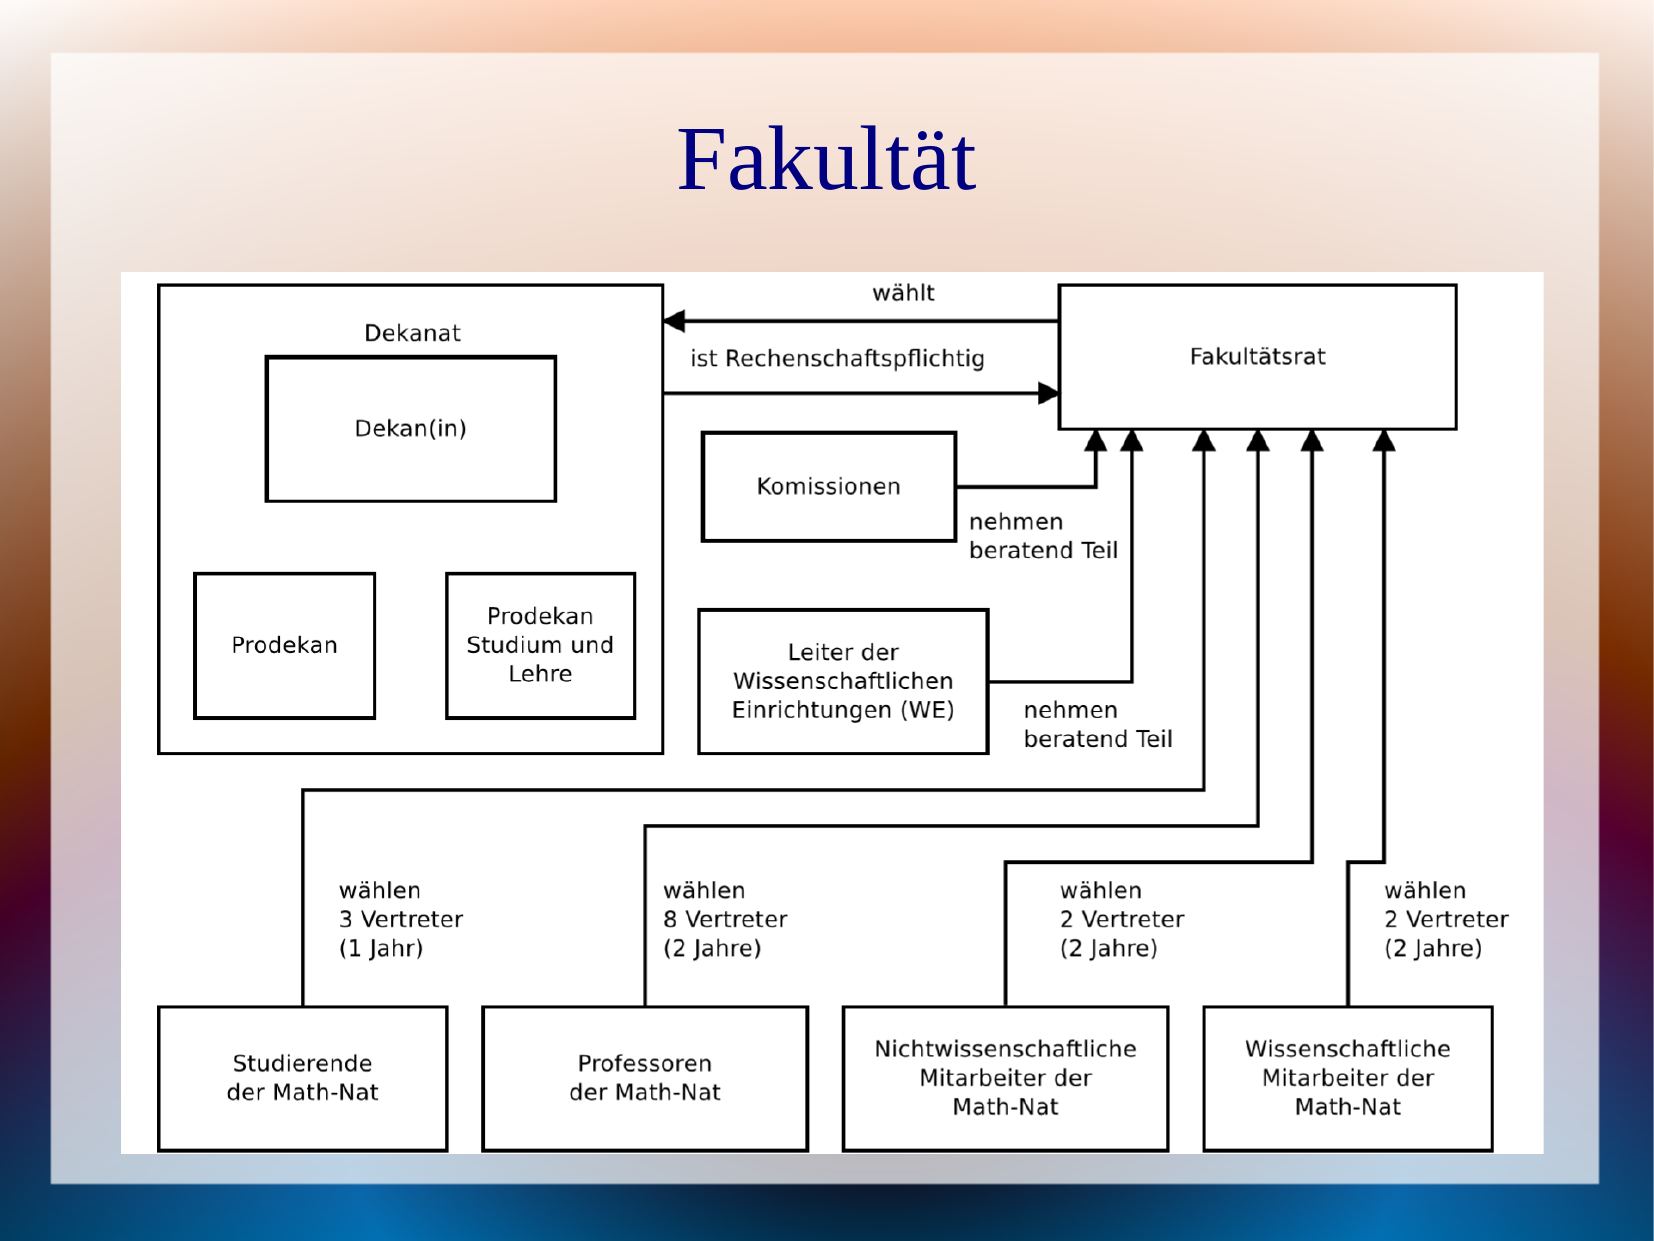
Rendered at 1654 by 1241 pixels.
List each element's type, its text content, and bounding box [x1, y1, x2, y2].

picture [0, 0, 1654, 1241]
title Fakultät [82, 55, 1571, 263]
